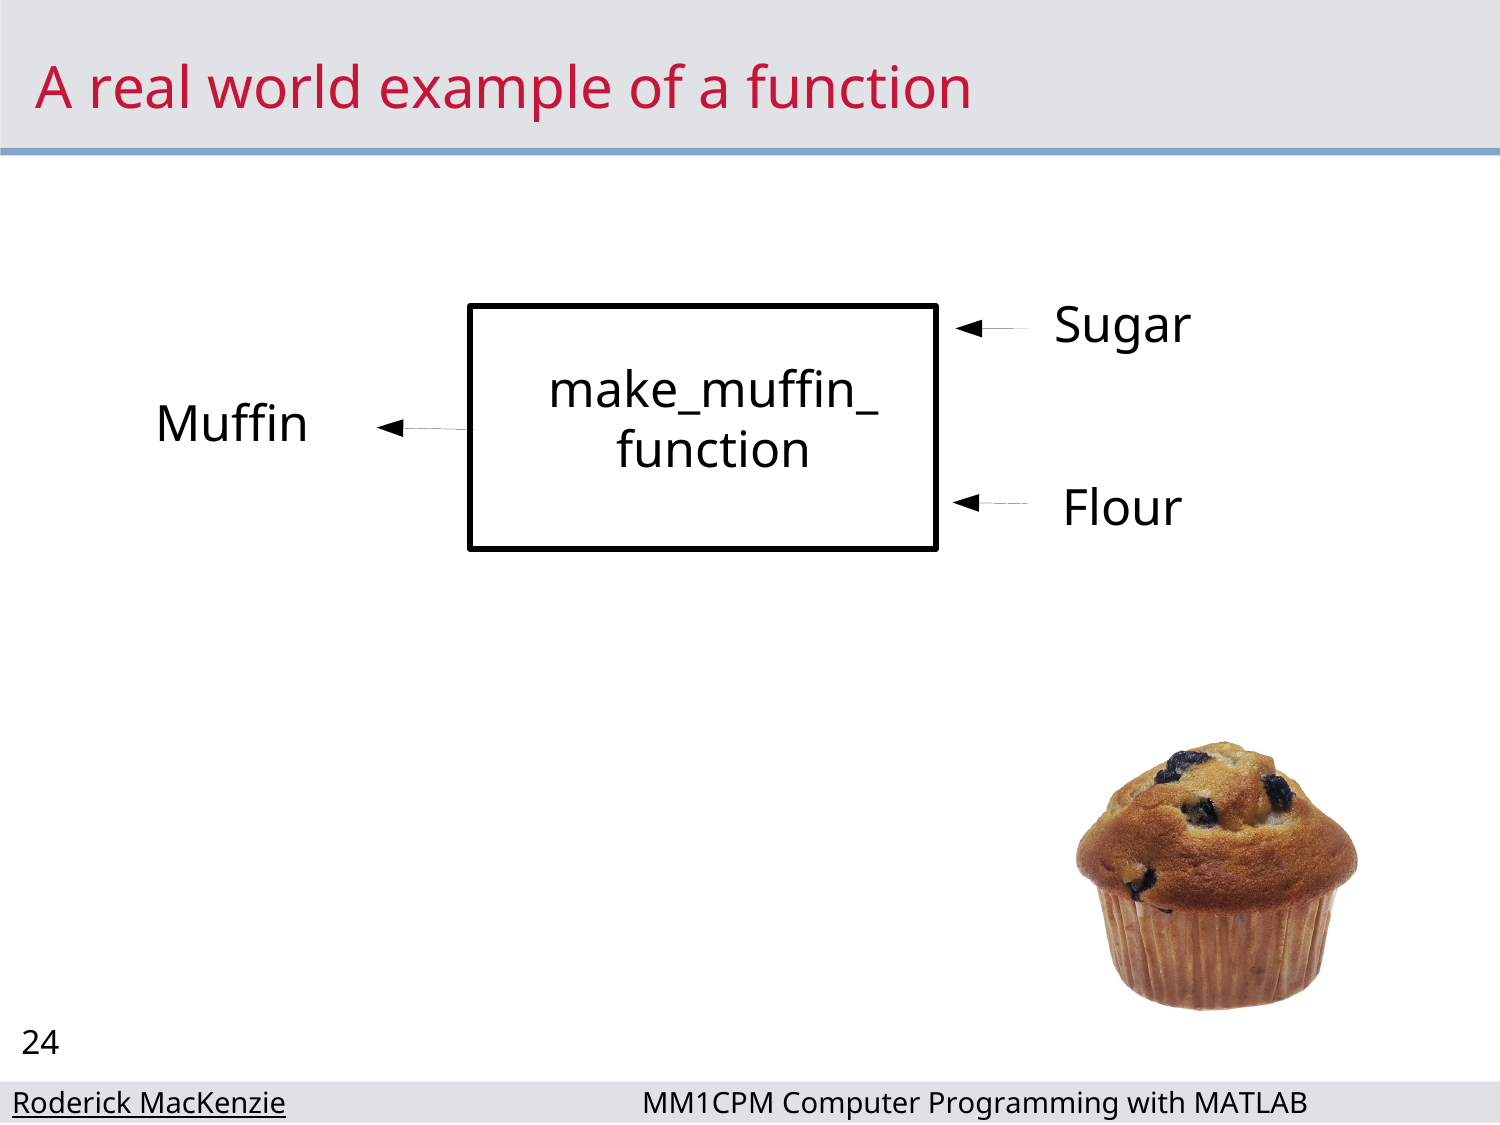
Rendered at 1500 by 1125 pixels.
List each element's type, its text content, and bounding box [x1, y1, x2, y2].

text_box make_muffin_function [534, 349, 894, 485]
picture [1047, 723, 1385, 1028]
text_box <number> [6, 1013, 222, 1084]
title A real world example of a function [20, 33, 1131, 138]
text_box Sugar [1039, 285, 1370, 361]
text_box Flour [1047, 468, 1378, 543]
text_box Muffin [140, 384, 471, 460]
